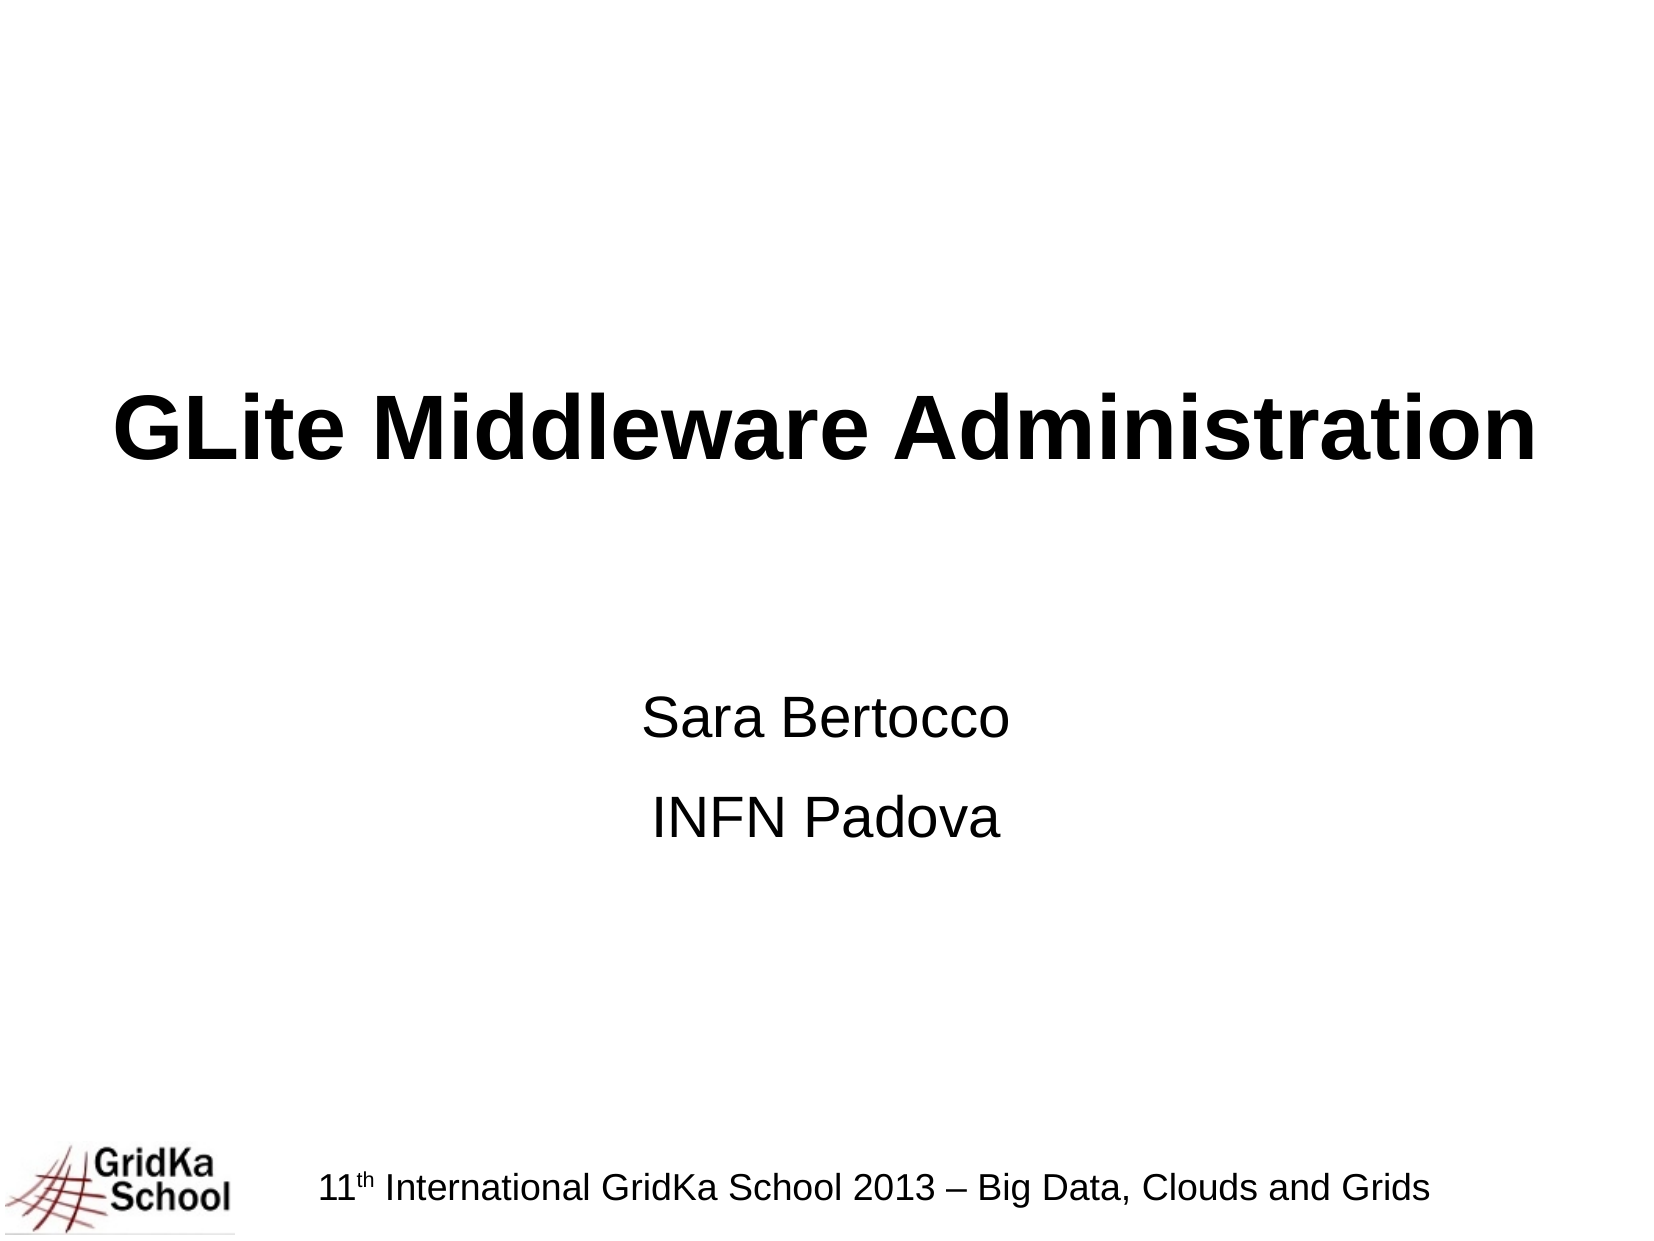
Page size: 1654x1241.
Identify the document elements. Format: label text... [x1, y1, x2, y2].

text_box 11th International GridKa School 2013 – Big Data, Clouds and Grids [96, 1158, 1653, 1227]
subtitle GLite Middleware Administration Sara Bertocco INFN Padova [82, 107, 1571, 1017]
picture [5, 1141, 235, 1235]
